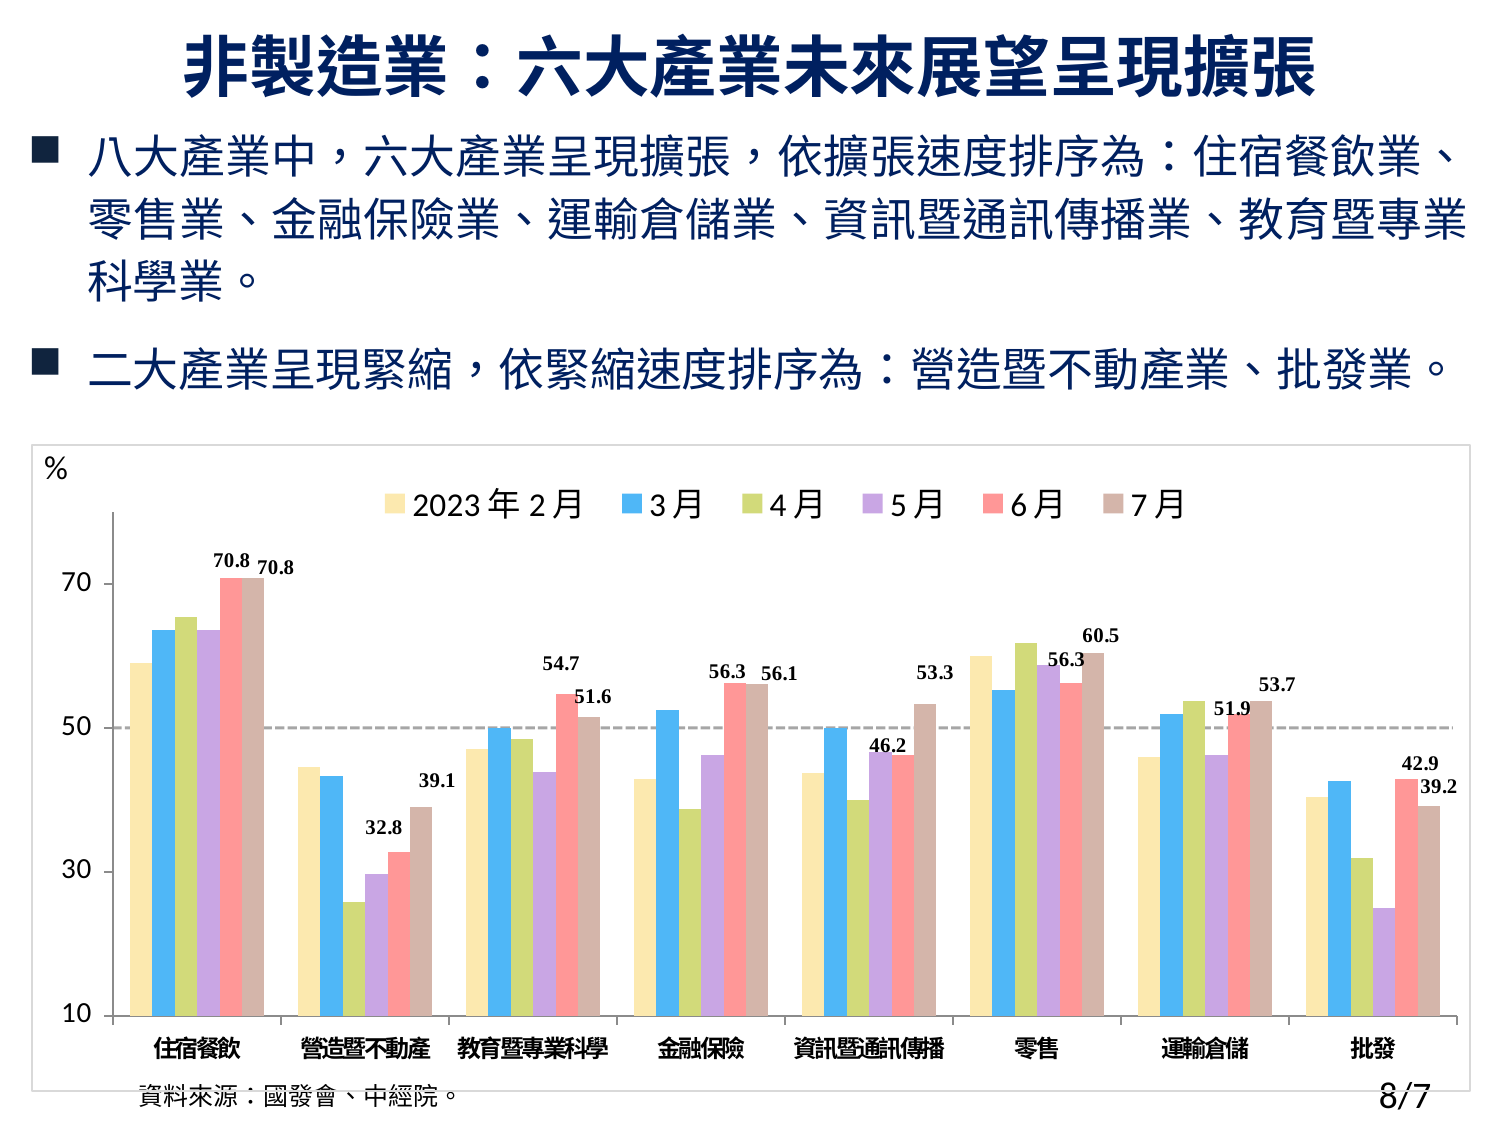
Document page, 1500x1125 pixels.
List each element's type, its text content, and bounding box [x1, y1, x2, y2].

text_box 八大產業中，六大產業呈現擴張，依擴張速度排序為：住宿餐飲業、零售業、金融保險業、運輸倉儲業、資訊暨通訊傳播業、教育暨專業科學業。 二大產業呈現緊縮，依緊縮速度排序為：營造暨不動產業、批發業。 [0, 104, 1500, 436]
title 非製造業：六大產業未來展望呈現擴張 [0, 0, 1500, 126]
text_box % [29, 438, 124, 494]
text_box 資料來源：國發會、中經院。 [123, 1077, 1500, 1118]
chart [31, 444, 1471, 1092]
